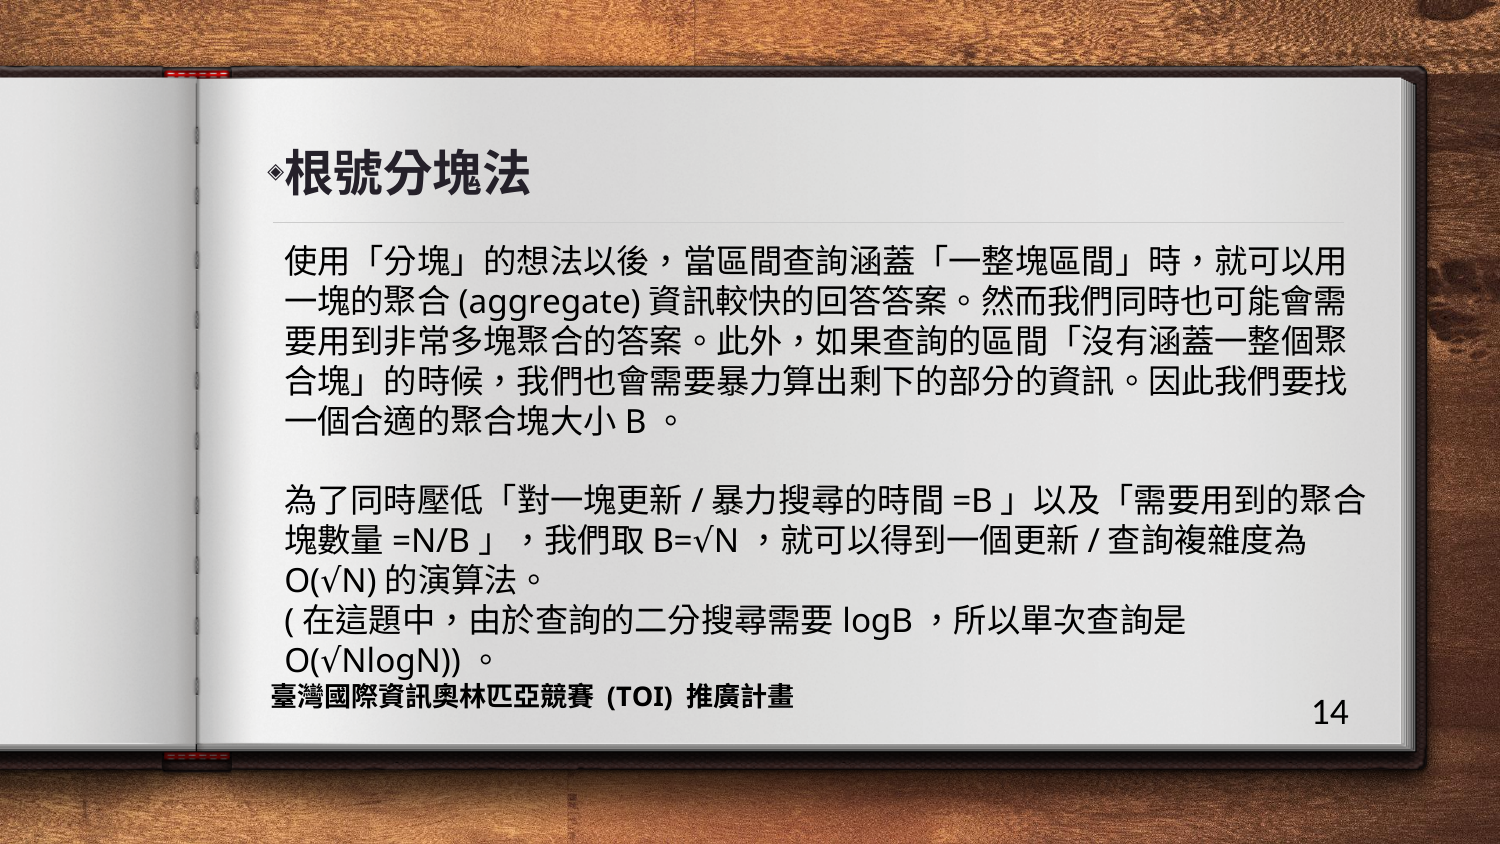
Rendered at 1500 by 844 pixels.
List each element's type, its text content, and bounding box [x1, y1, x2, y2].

text_box 使用「分塊」的想法以後，當區間查詢涵蓋「一整塊區間」時，就可以用一塊的聚合(aggregate)資訊較快的回答答案。然而我們同時也可能會需要用到非常多塊聚合的答案。此外，如果查詢的區間「沒有涵蓋一整個聚合塊」的時候，我們也會需要暴力算出剩下的部分的資訊。因此我們要找一個合適的聚合塊大小B。 為了同時壓低「對一塊更新/暴力搜尋的時間=B」以及「需要用到的聚合塊數量=N/B」，我們取B=√N，就可以得到一個更新/查詢複雜度為O(√N)的演算法。 (在這題中，由於查詢的二分搜尋需要logB，所以單次查詢是O(√NlogN))。 [269, 232, 1386, 693]
text_box [1295, 693, 1386, 737]
list 根號分塊法 [252, 126, 1194, 216]
